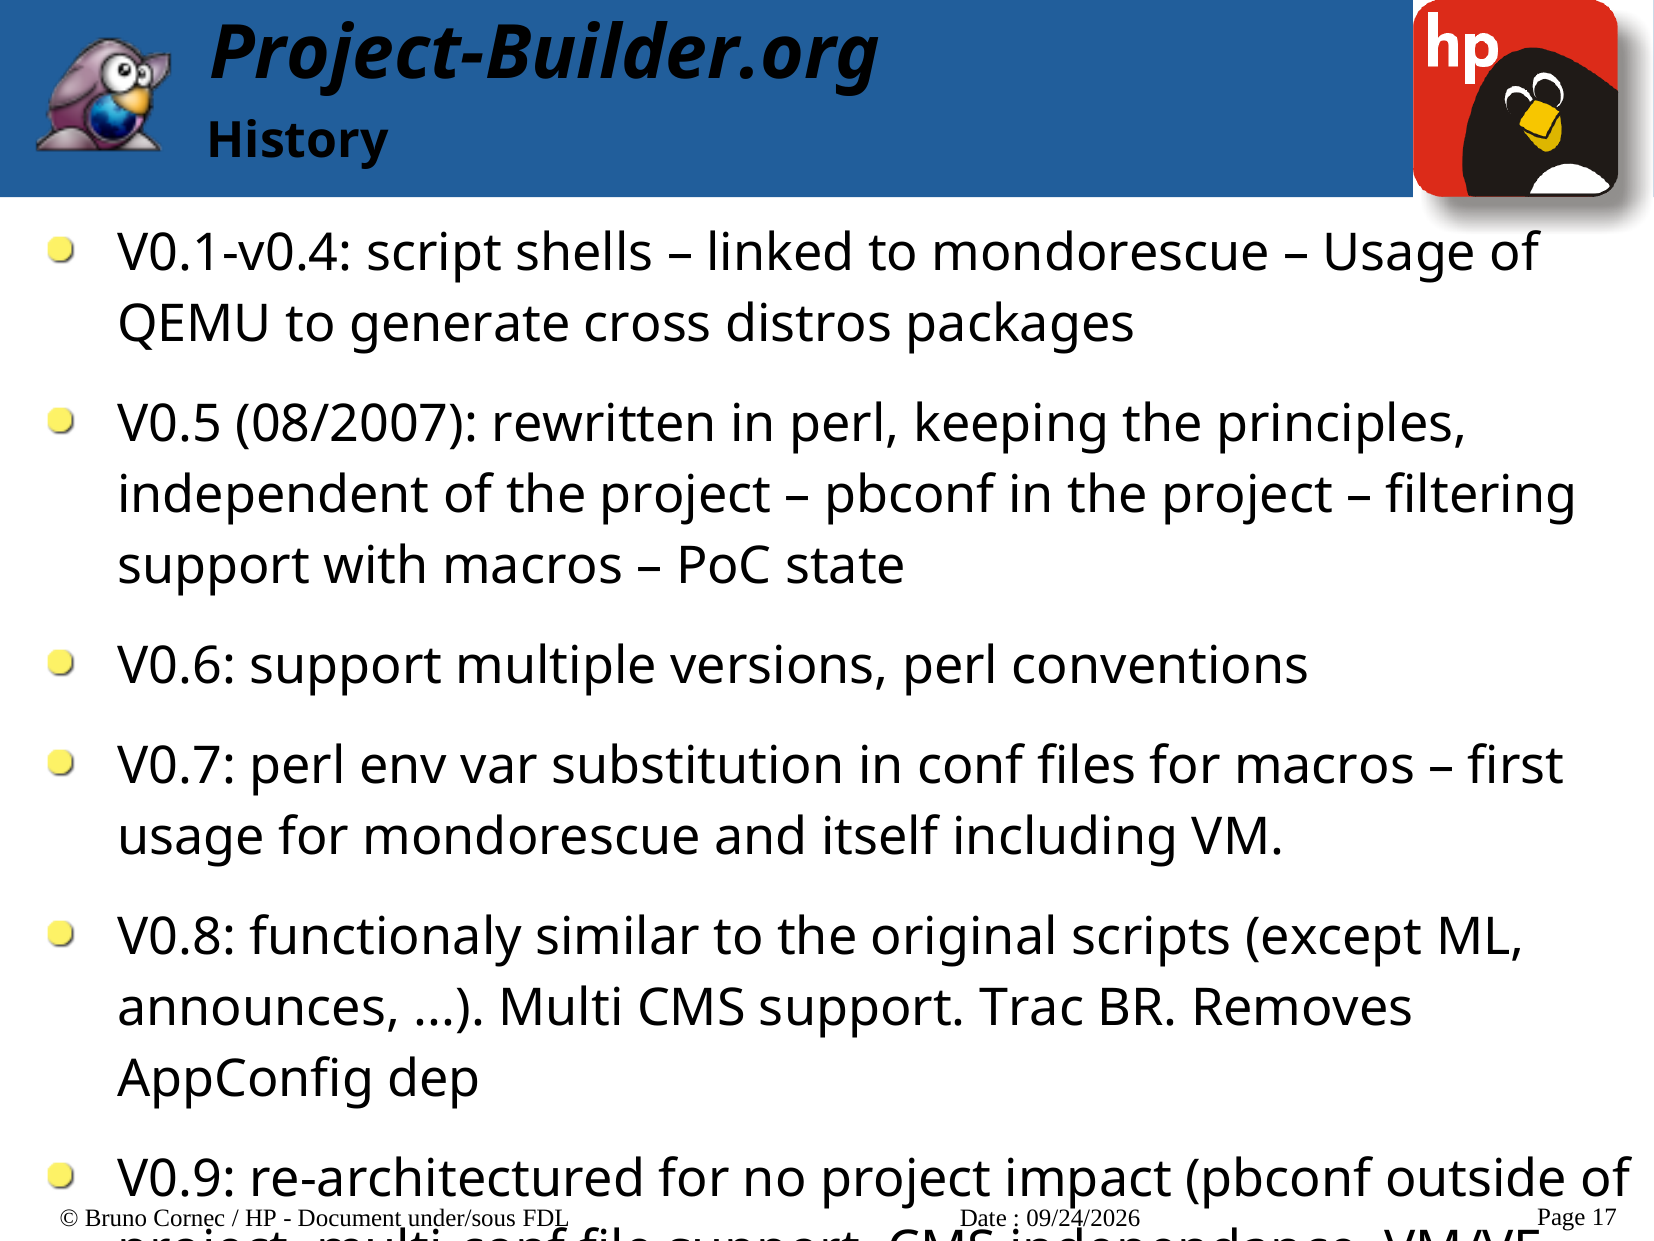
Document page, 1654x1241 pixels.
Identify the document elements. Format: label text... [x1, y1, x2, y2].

picture [1413, 0, 1654, 235]
title History [206, 59, 1121, 221]
picture [0, 0, 211, 199]
list V0.1-v0.4: script shells – linked to mondorescue – Usage of QEMU to generate cross distros packages V0.5 (08/2007): rewritten in perl, keeping the principles, independent of the project – pbconf in the project – filtering support with macros – PoC state V0.6: support multiple versions, perl conventions V0.7: perl env var substitution in conf files for macros – first usage for mondorescue and itself including VM. V0.8: functionaly similar to the original scripts (except ML, announces, ...). Multi CMS support. Trac BR. Removes AppConfig dep V0.9: re-architectured for no project impact (pbconf outside of project, multi-conf file support, CMS independance, VM/VE, separate tar files for build info...) [34, 215, 1642, 1210]
